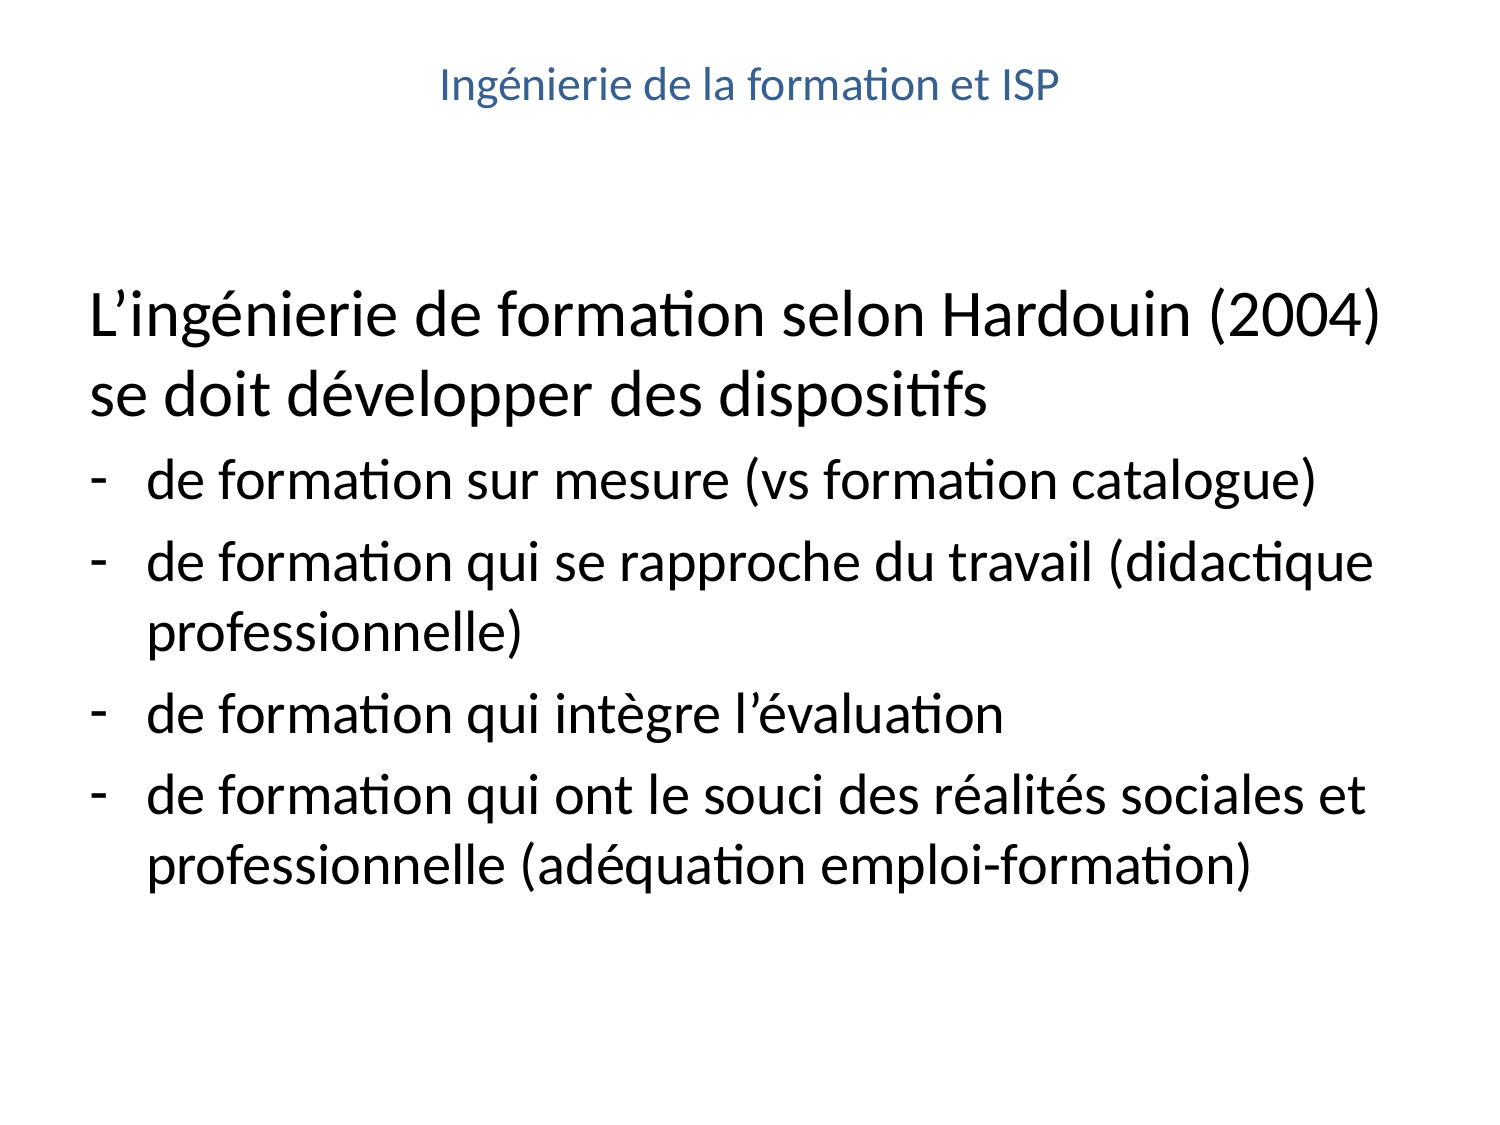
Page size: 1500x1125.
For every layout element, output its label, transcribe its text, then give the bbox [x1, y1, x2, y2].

title Ingénierie de la formation et ISP [75, 45, 1425, 233]
list L’ingénierie de formation selon Hardouin (2004) se doit développer des dispositifs de formation sur mesure (vs formation catalogue) de formation qui se rapproche du travail (didactique professionnelle) de formation qui intègre l’évaluation de formation qui ont le souci des réalités sociales et professionnelle (adéquation emploi-formation) [75, 262, 1425, 1005]
